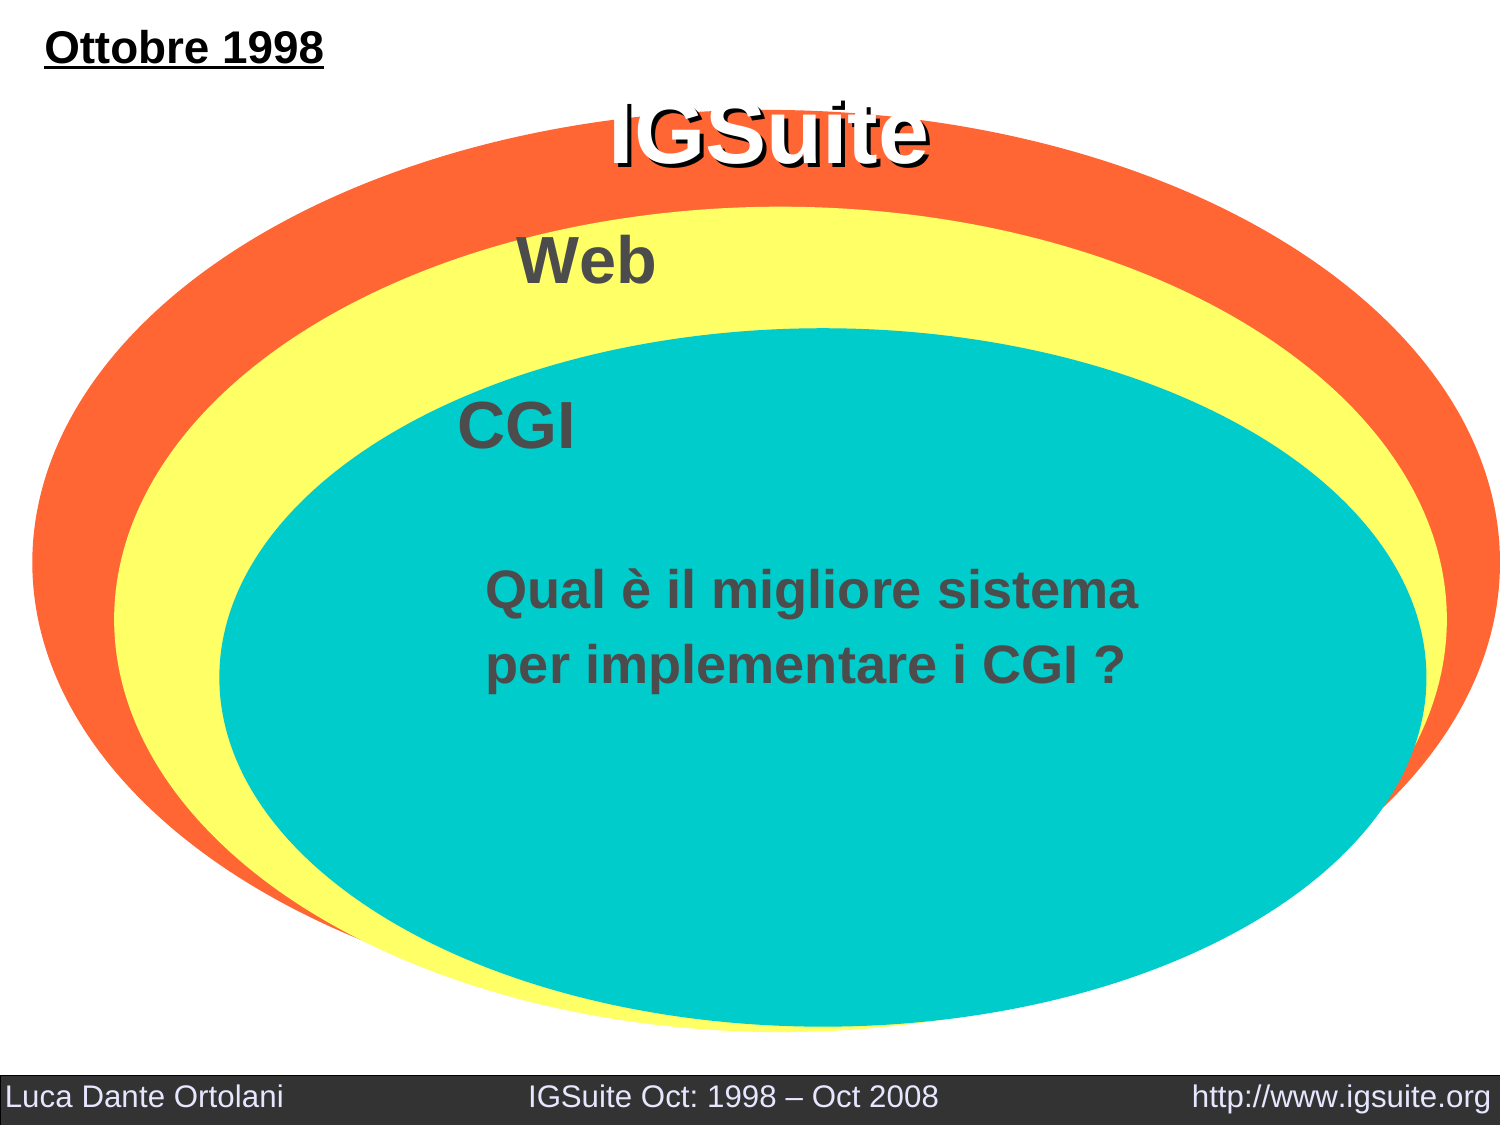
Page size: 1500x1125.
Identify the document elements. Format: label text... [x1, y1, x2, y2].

text_box [32, 122, 1500, 1033]
text_box Ottobre 1998 [29, 29, 340, 96]
text_box Web [501, 236, 673, 338]
text_box IGSuite [593, 102, 945, 236]
text_box Qual è il migliore sistema per implementare i CGI ? [470, 569, 1273, 774]
text_box CGI [442, 401, 592, 503]
text_box Luca Dante Ortolani IGSuite Oct: 1998 – Oct 2008 http://www.igsuite.org [0, 1075, 1500, 1125]
